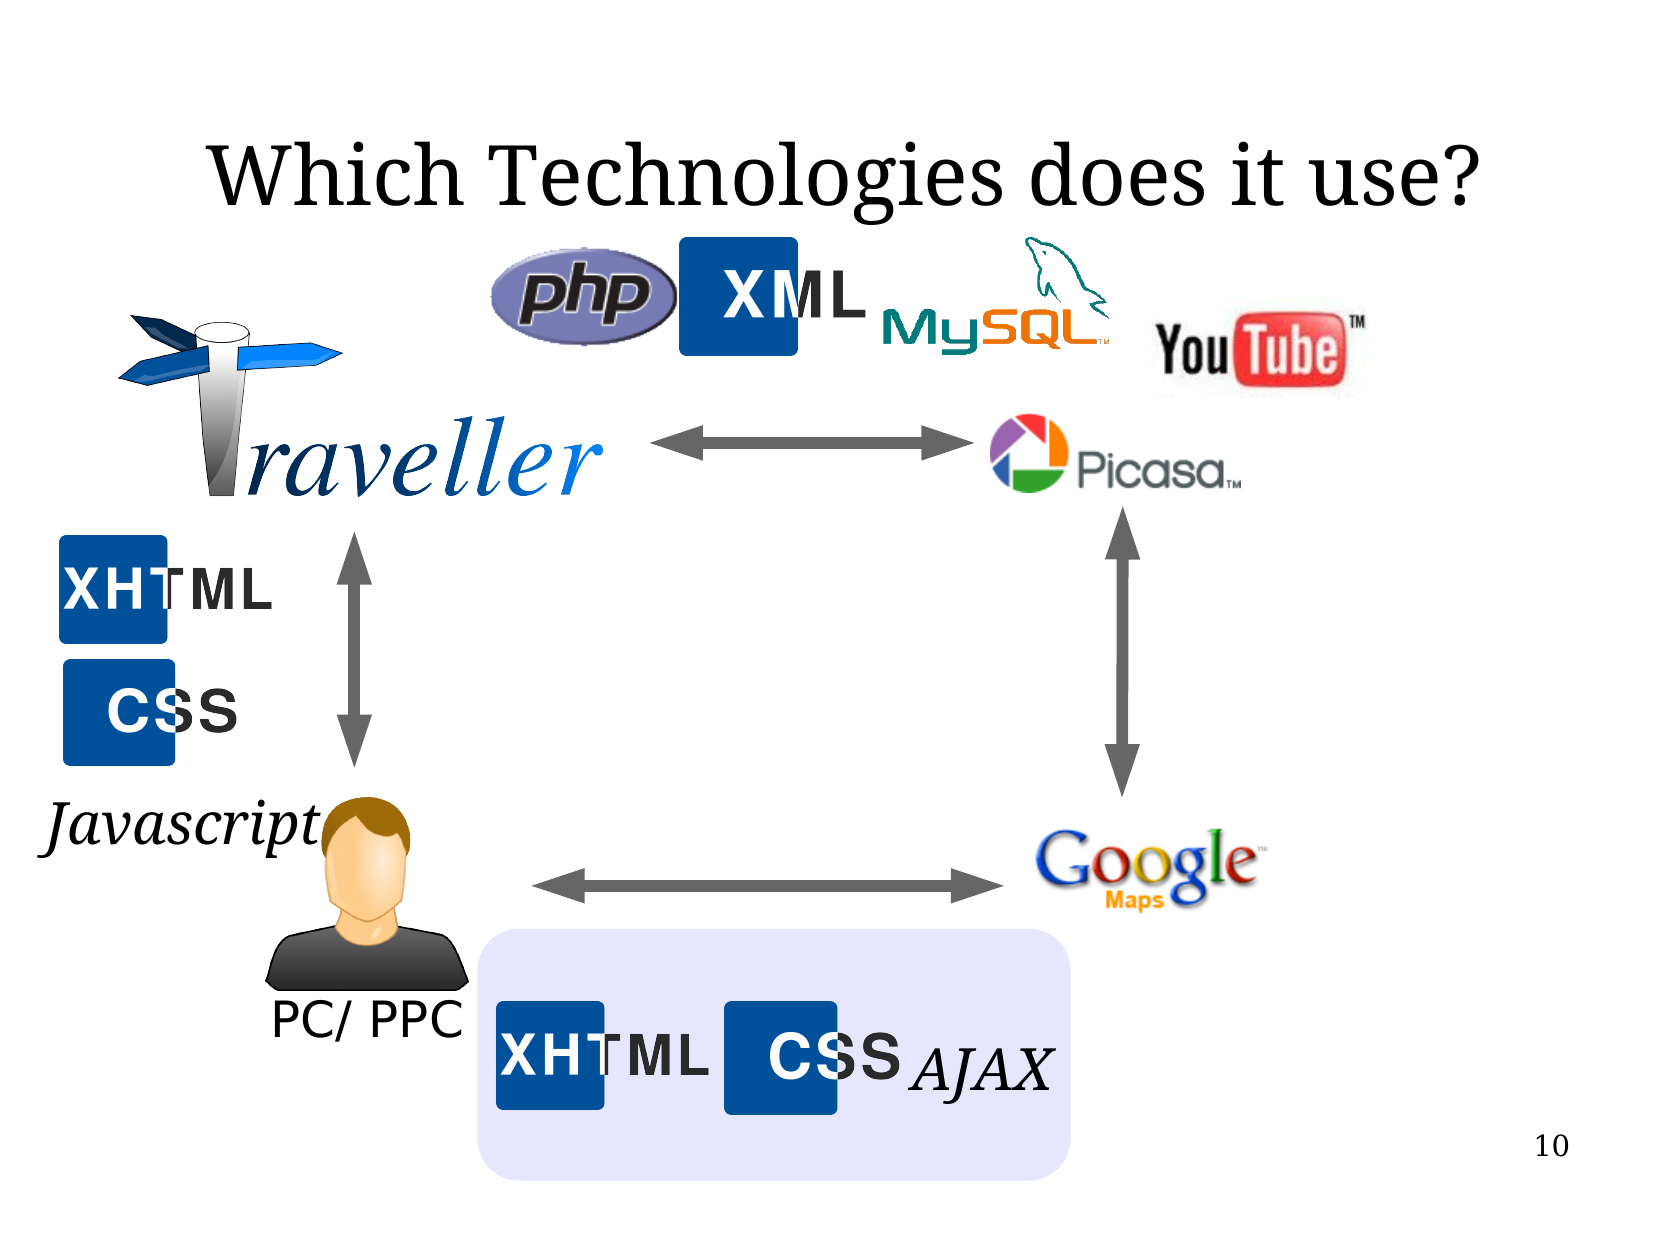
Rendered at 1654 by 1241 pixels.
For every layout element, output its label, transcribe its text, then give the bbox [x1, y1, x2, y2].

picture [63, 659, 252, 766]
picture [990, 413, 1241, 493]
picture [1151, 295, 1370, 398]
picture [496, 1001, 718, 1110]
picture [724, 1001, 915, 1115]
picture [265, 797, 469, 991]
picture [59, 535, 281, 644]
title Which Technologies does it use? [82, 18, 1571, 288]
picture [1033, 826, 1268, 913]
picture [880, 234, 1112, 356]
text_box Javascript [31, 775, 305, 849]
text_box AJAX [915, 1021, 1059, 1095]
text_box PC/ PPC [252, 992, 475, 1071]
picture [118, 237, 874, 502]
text_box [477, 928, 1071, 1181]
subtitle [82, 297, 1571, 1117]
